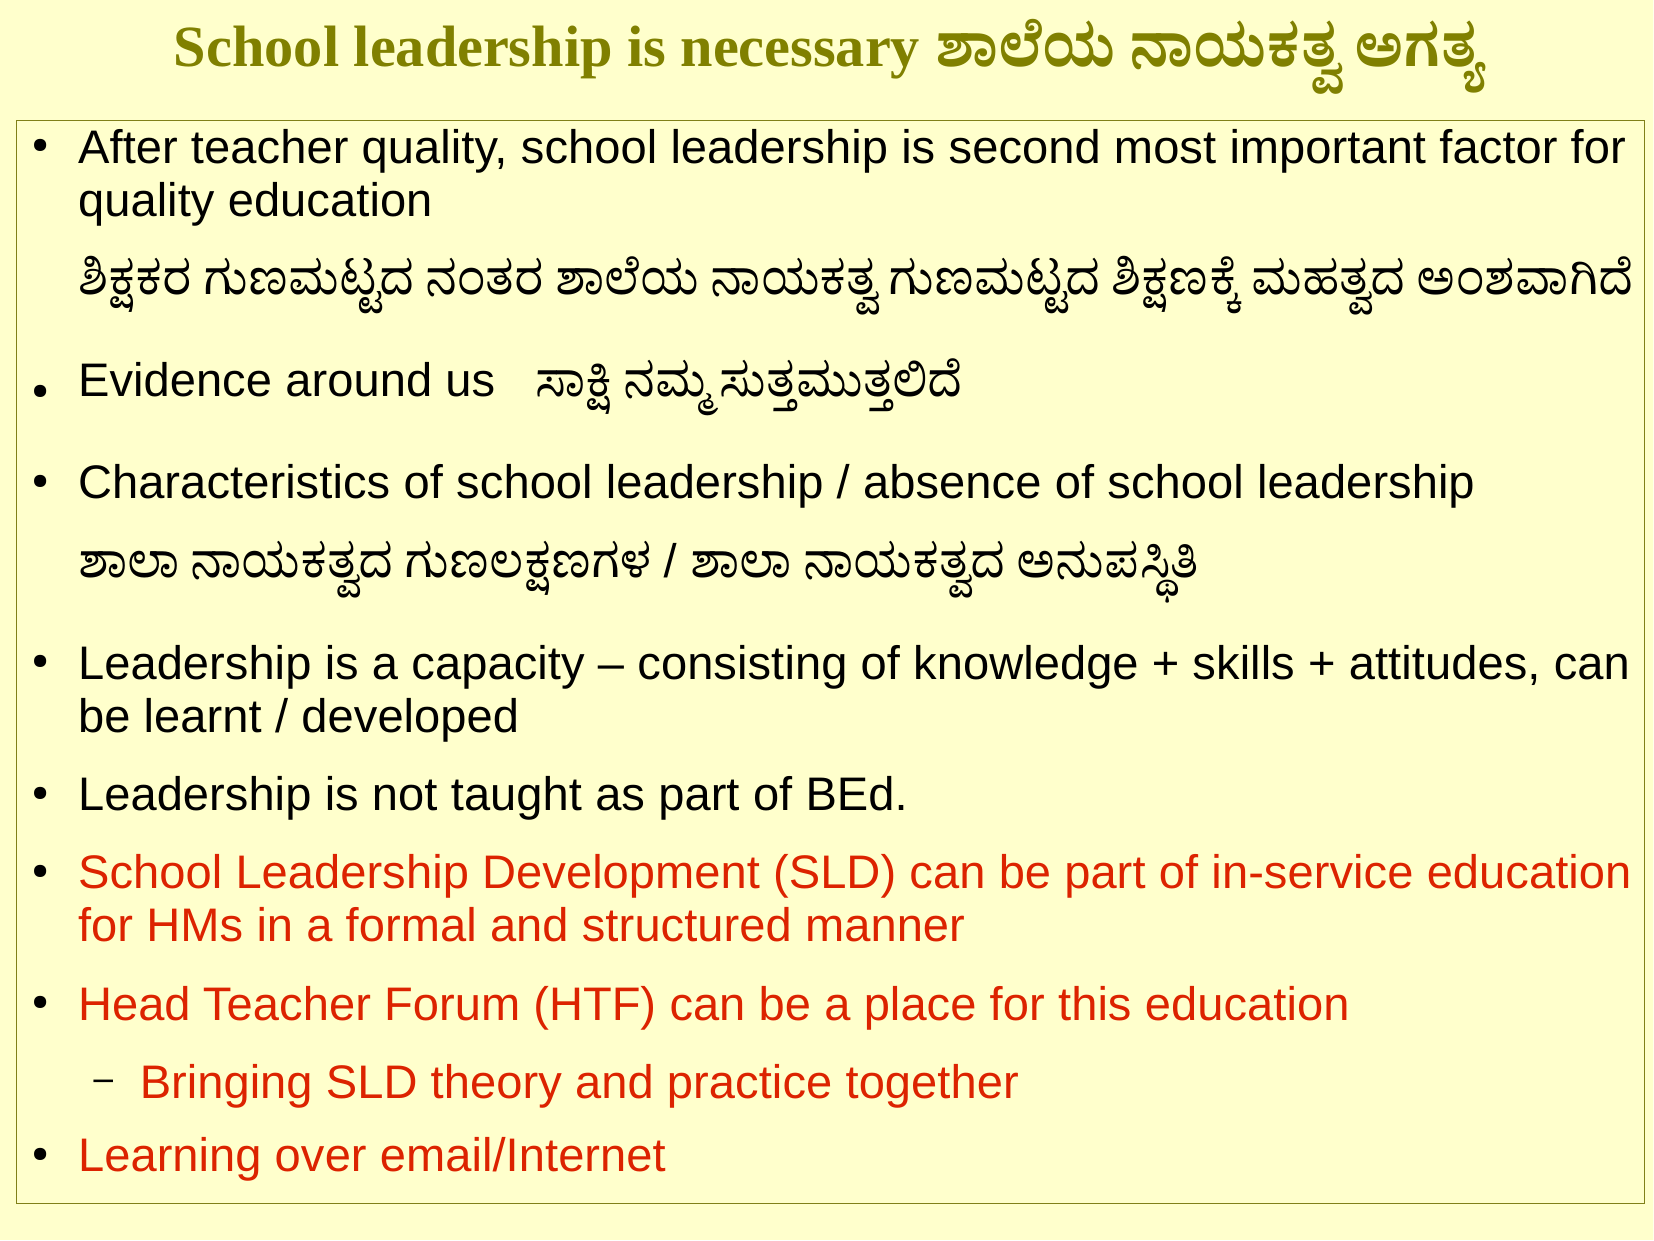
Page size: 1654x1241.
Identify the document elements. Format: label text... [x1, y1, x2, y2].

list After teacher quality, school leadership is second most important factor for quality education ಶಿಕ್ಷಕರ ಗುಣಮಟ್ಟದ ನಂತರ ಶಾಲೆಯ ನಾಯಕತ್ವ ಗುಣಮಟ್ಟದ ಶಿಕ್ಷಣಕ್ಕೆ ಮಹತ್ವದ ಅಂಶವಾಗಿದೆ Evidence around us ಸಾಕ್ಷಿ ನಮ್ಮ ಸುತ್ತಮುತ್ತಲಿದೆ Characteristics of school leadership / absence of school leadership ಶಾಲಾ ನಾಯಕತ್ವದ ಗುಣಲಕ್ಷಣಗಳ / ಶಾಲಾ ನಾಯಕತ್ವದ ಅನುಪಸ್ಥಿತಿ Leadership is a capacity – consisting of knowledge + skills + attitudes, can be learnt / developed Leadership is not taught as part of BEd. School Leadership Development (SLD) can be part of in-service education for HMs in a formal and structured manner Head Teacher Forum (HTF) can be a place for this education Bringing SLD theory and practice together Learning over email/Internet [16, 120, 1645, 1204]
title School leadership is necessary ಶಾಲೆಯ ನಾಯಕತ್ವ ಅಗತ್ಯ [82, 8, 1571, 113]
